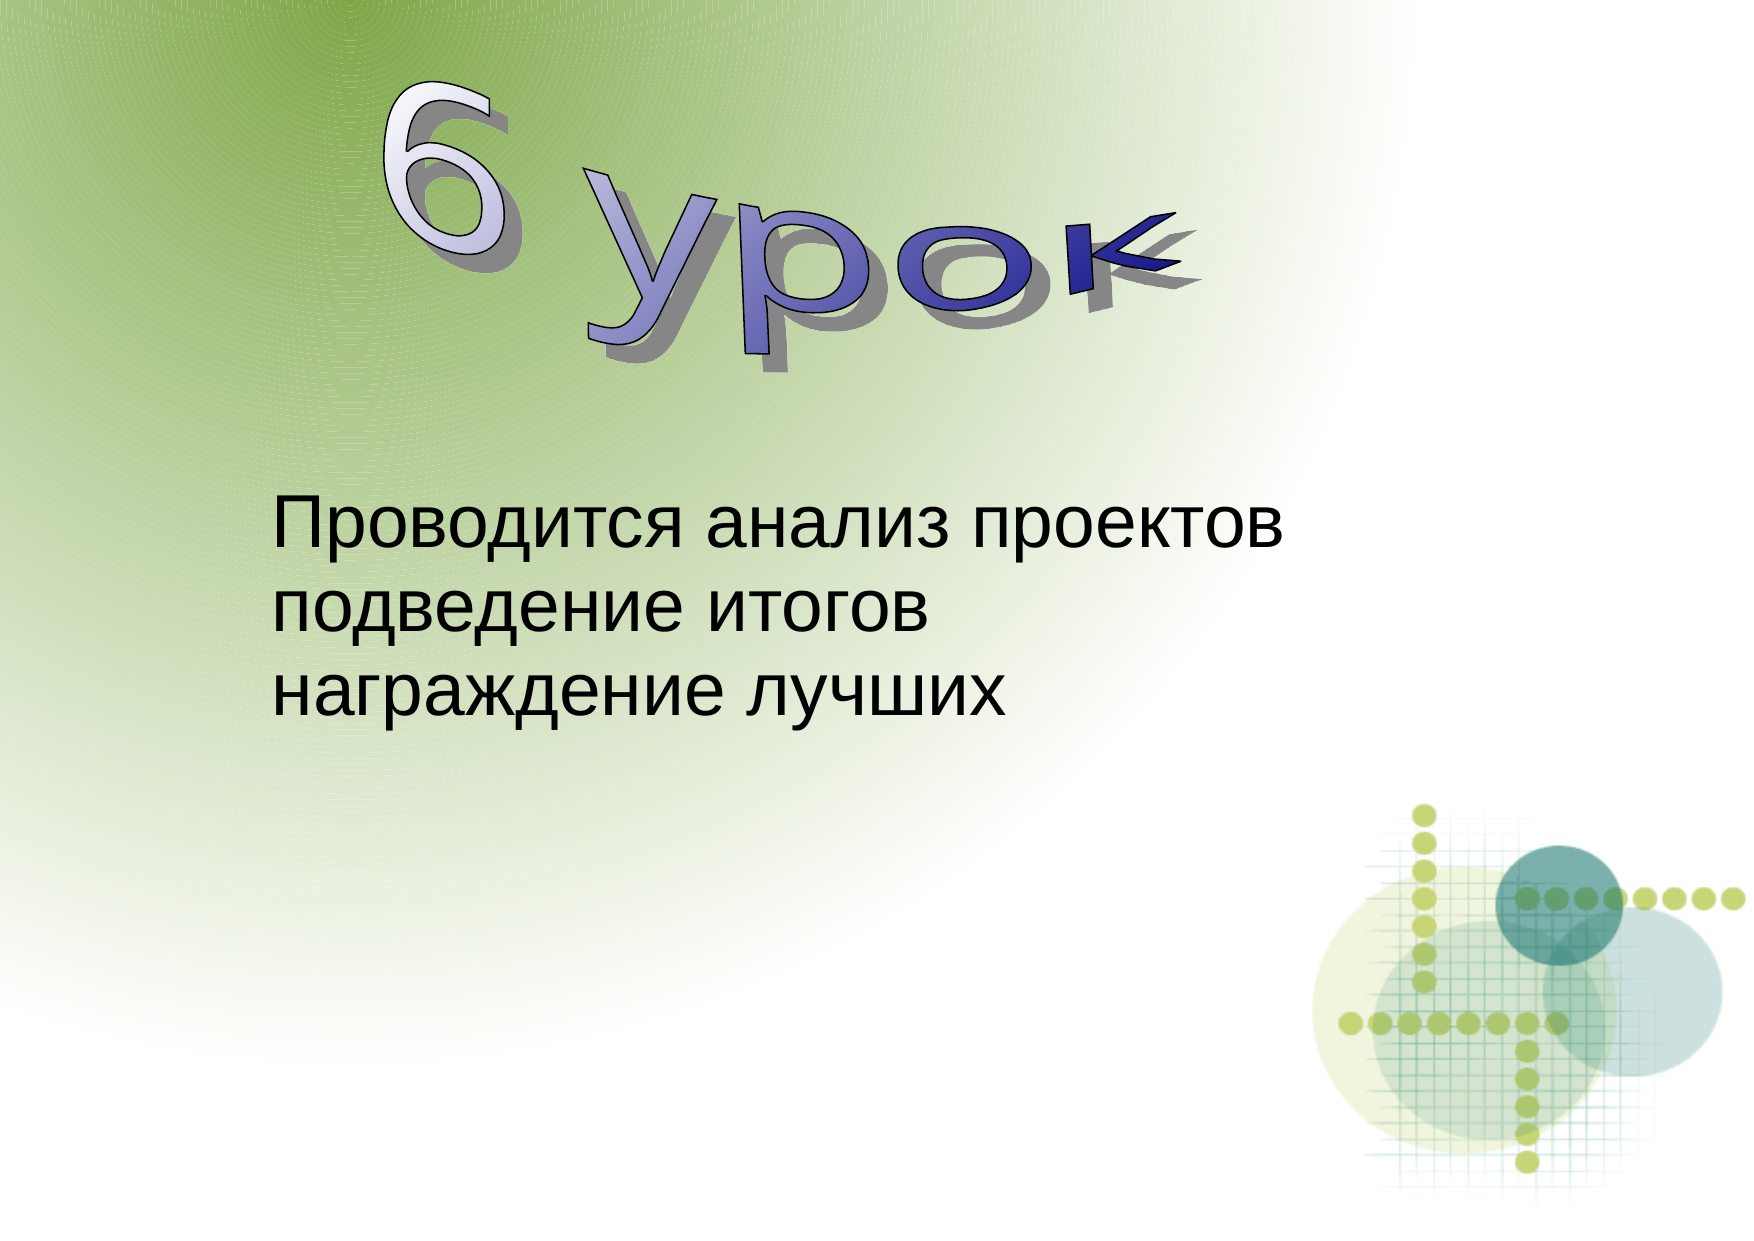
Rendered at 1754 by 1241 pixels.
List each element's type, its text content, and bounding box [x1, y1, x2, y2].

picture [1298, 792, 1754, 1211]
text_box 6 урок [739, 203, 869, 354]
text_box 6 урок [383, 81, 505, 255]
text_box 6 урок [583, 168, 717, 345]
text_box Проводится анализ проектов подведение итогов награждение лучших [236, 472, 1388, 740]
text_box 6 урок [1066, 212, 1182, 295]
text_box [265, 442, 1625, 515]
text_box 6 урок [898, 226, 1032, 311]
